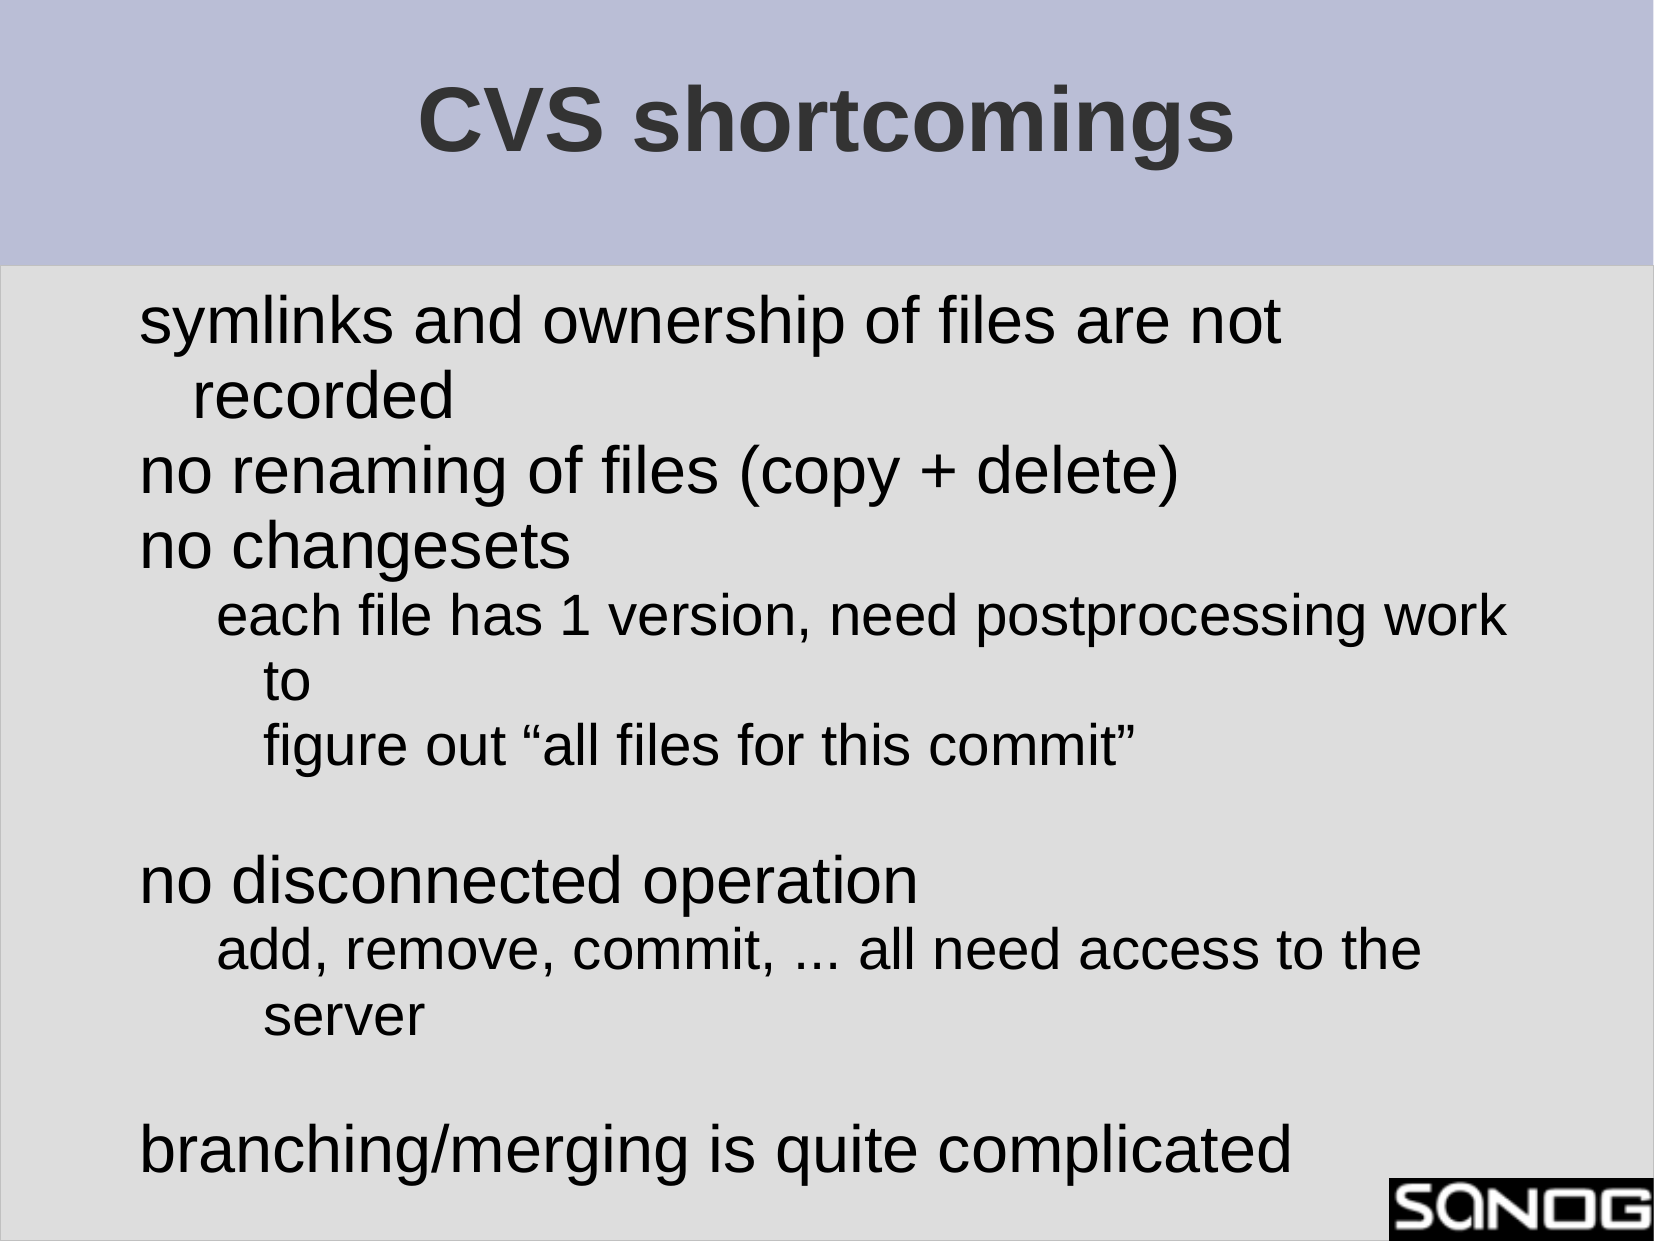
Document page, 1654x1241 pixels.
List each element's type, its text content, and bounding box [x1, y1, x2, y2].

picture [1389, 1178, 1654, 1241]
title CVS shortcomings [121, 2, 1534, 237]
list symlinks and ownership of files are not recorded no renaming of files (copy + delete) no changesets each file has 1 version, need postprocessing work to figure out “all files for this commit” no disconnected operation add, remove, commit, ... all need access to the server branching/merging is quite complicated [121, 283, 1561, 1209]
